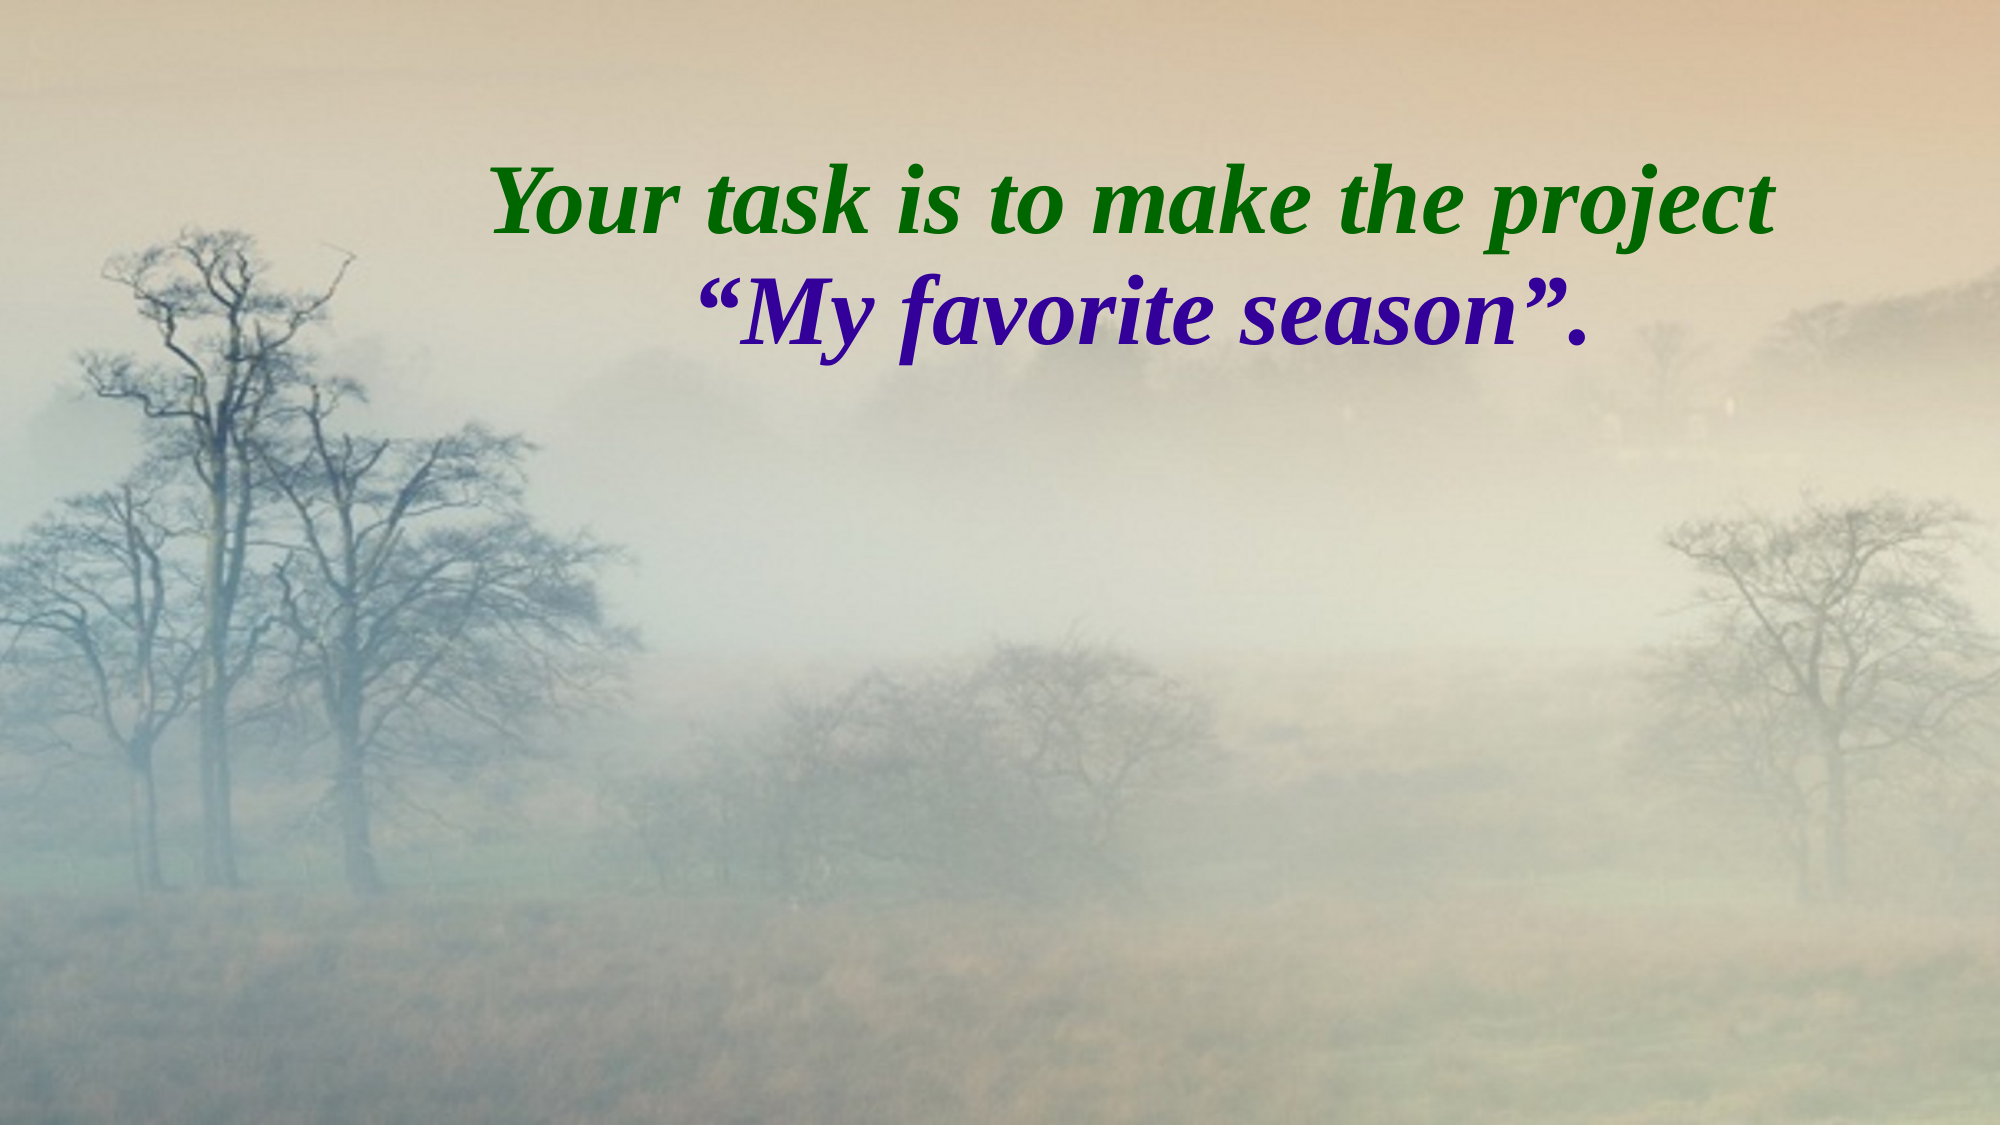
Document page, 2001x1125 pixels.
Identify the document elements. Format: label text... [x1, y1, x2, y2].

picture [0, 0, 2000, 1125]
text_box Your task is to make the project “My favorite season”. [437, 137, 1849, 485]
